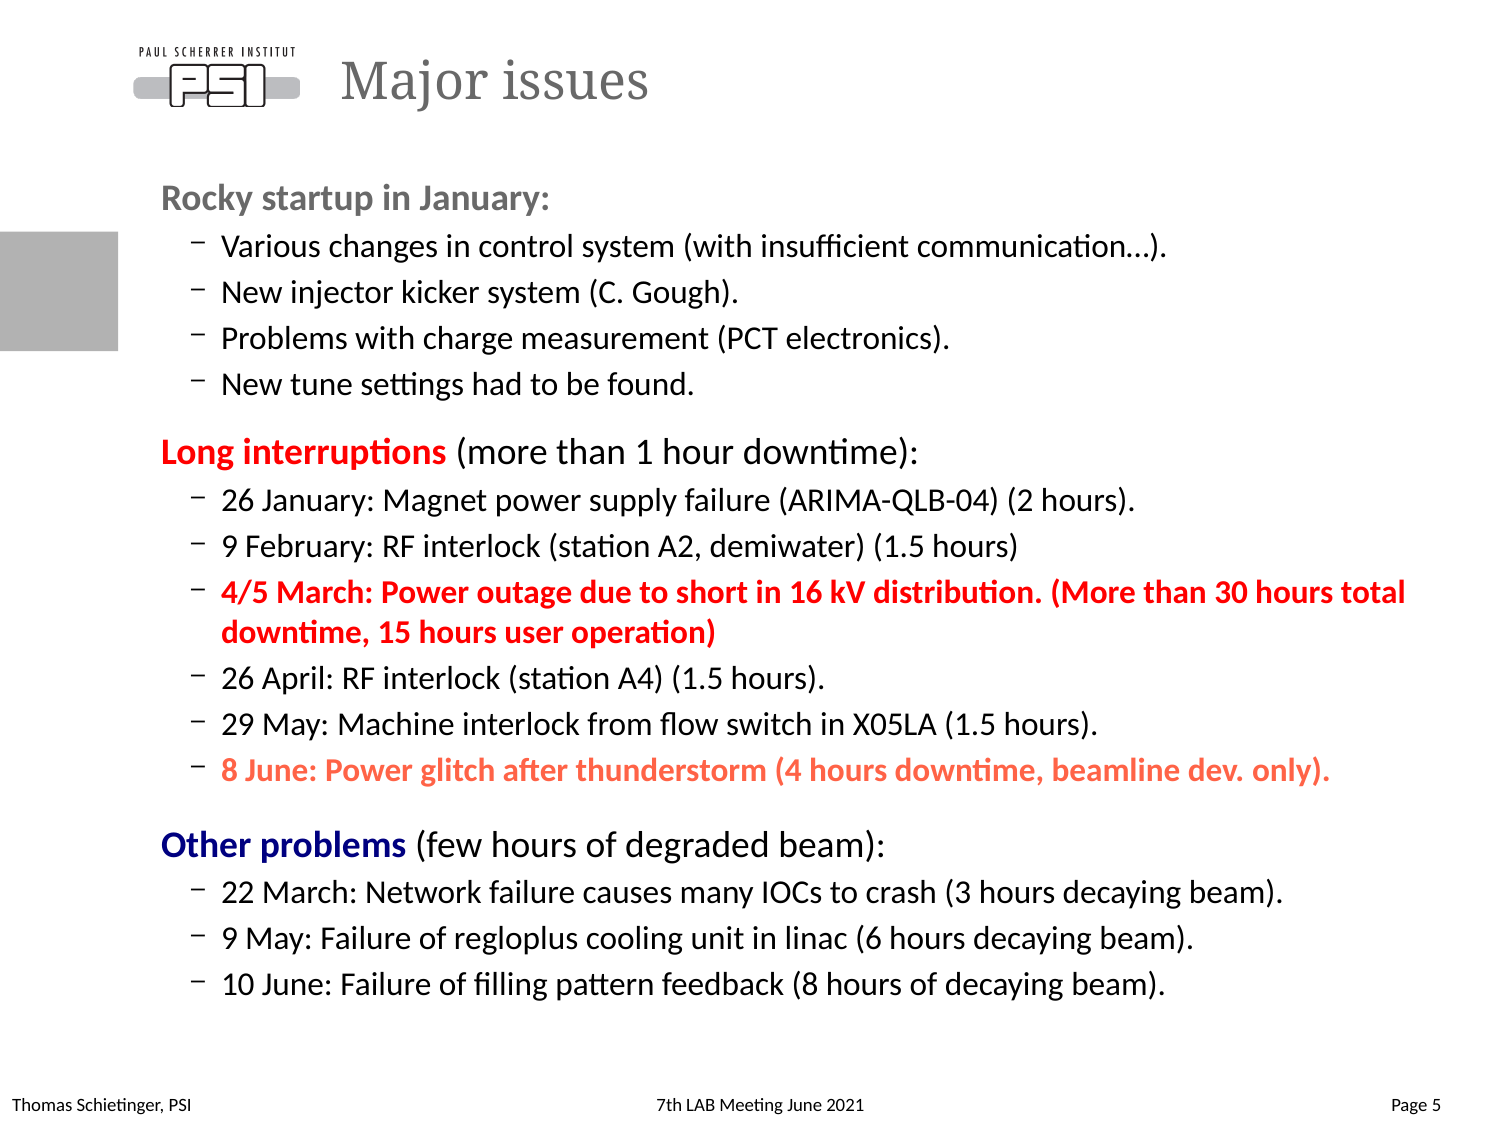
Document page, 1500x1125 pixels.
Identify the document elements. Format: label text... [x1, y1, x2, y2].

list Rocky startup in January: Various changes in control system (with insufficient communication…). New injector kicker system (C. Gough). Problems with charge measurement (PCT electronics). New tune settings had to be found. Long interruptions (more than 1 hour downtime): 26 January: Magnet power supply failure (ARIMA-QLB-04) (2 hours). 9 February: RF interlock (station A2, demiwater) (1.5 hours) 4/5 March: Power outage due to short in 16 kV distribution. (More than 30 hours total downtime, 15 hours user operation) 26 April: RF interlock (station A4) (1.5 hours). 29 May: Machine interlock from flow switch in X05LA (1.5 hours). 8 June: Power glitch after thunderstorm (4 hours downtime, beamline dev. only). Other problems (few hours of degraded beam): 22 March: Network failure causes many IOCs to crash (3 hours decaying beam). 9 May: Failure of regloplus cooling unit in linac (6 hours decaying beam). 10 June: Failure of filling pattern feedback (8 hours of decaying beam). [161, 173, 1424, 1064]
title Major issues [340, 47, 1442, 132]
